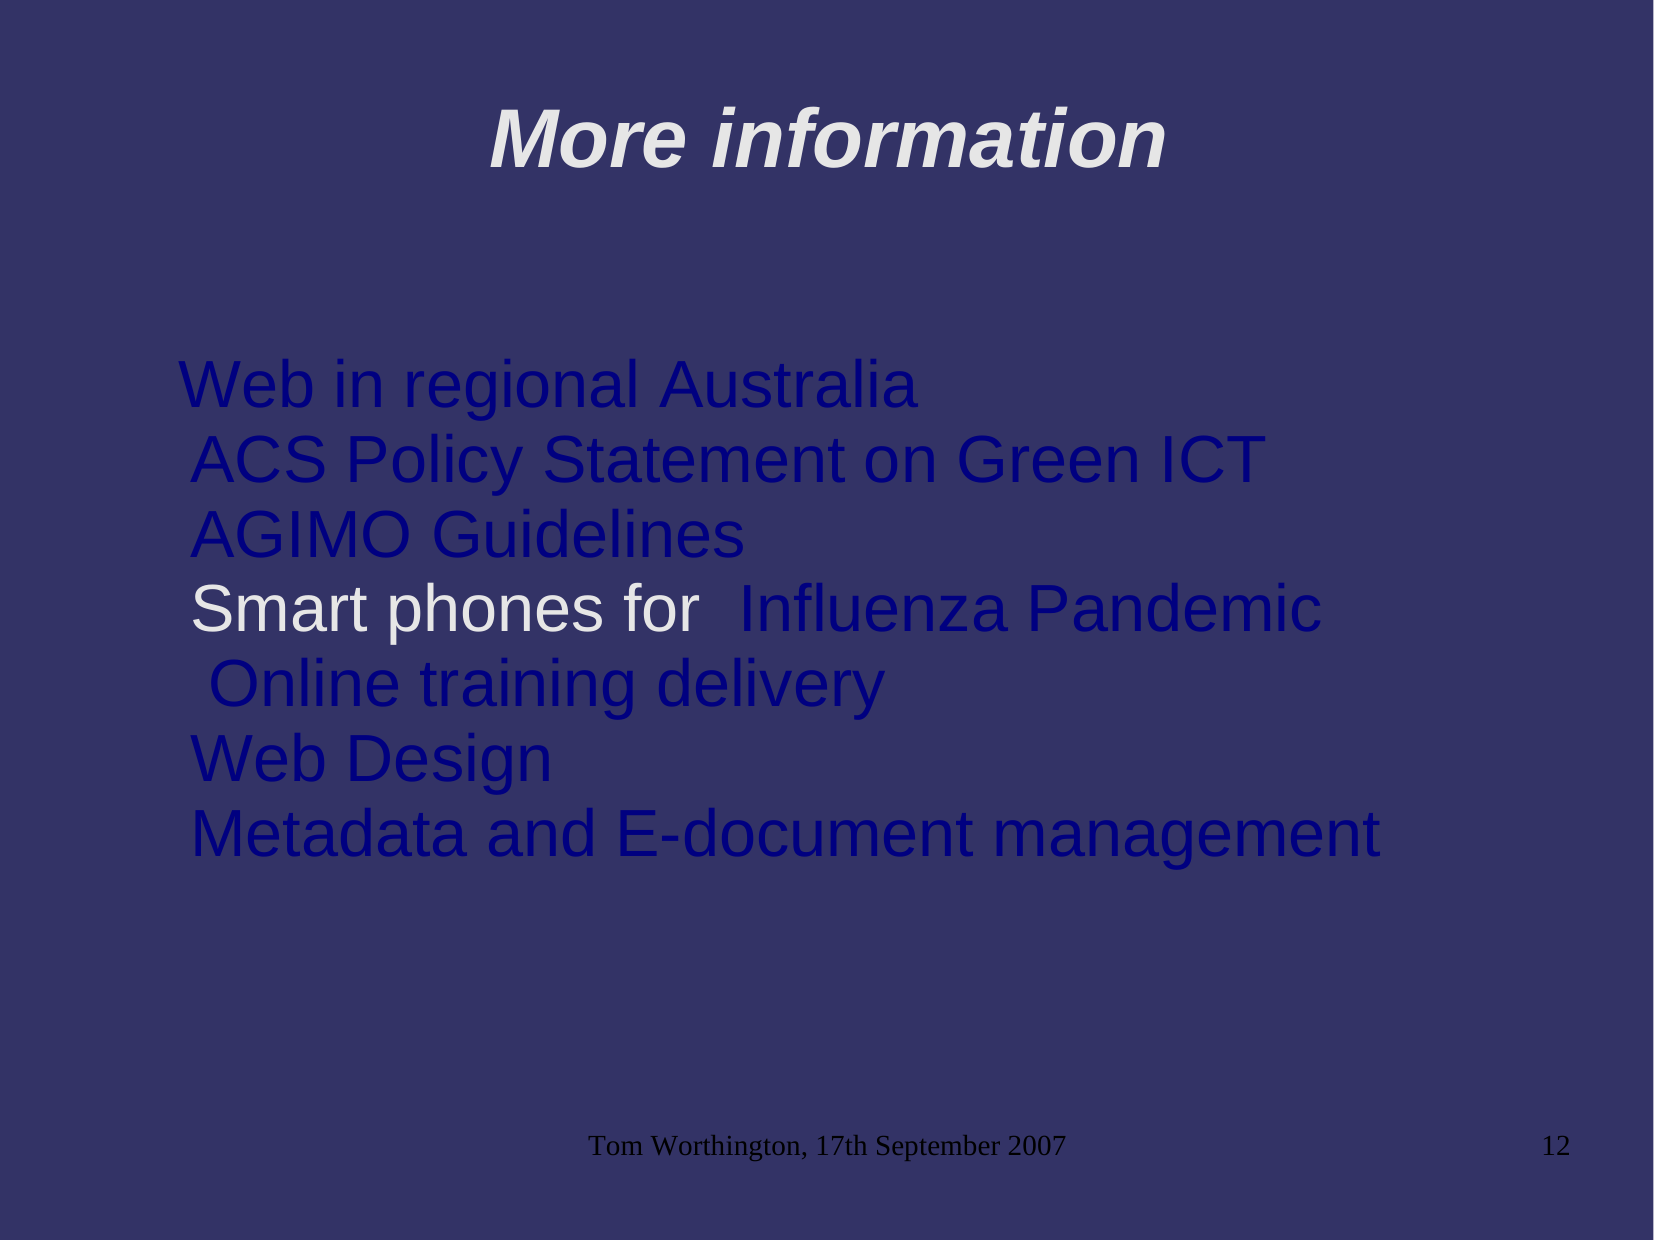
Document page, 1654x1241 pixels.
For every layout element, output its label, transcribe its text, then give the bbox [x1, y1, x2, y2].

list Web in regional Australia ACS Policy Statement on Green ICT AGIMO Guidelines Smart phones for Influenza Pandemic Online training delivery Web Design Metadata and E-document management [178, 347, 1570, 1129]
title More information [123, 64, 1536, 214]
